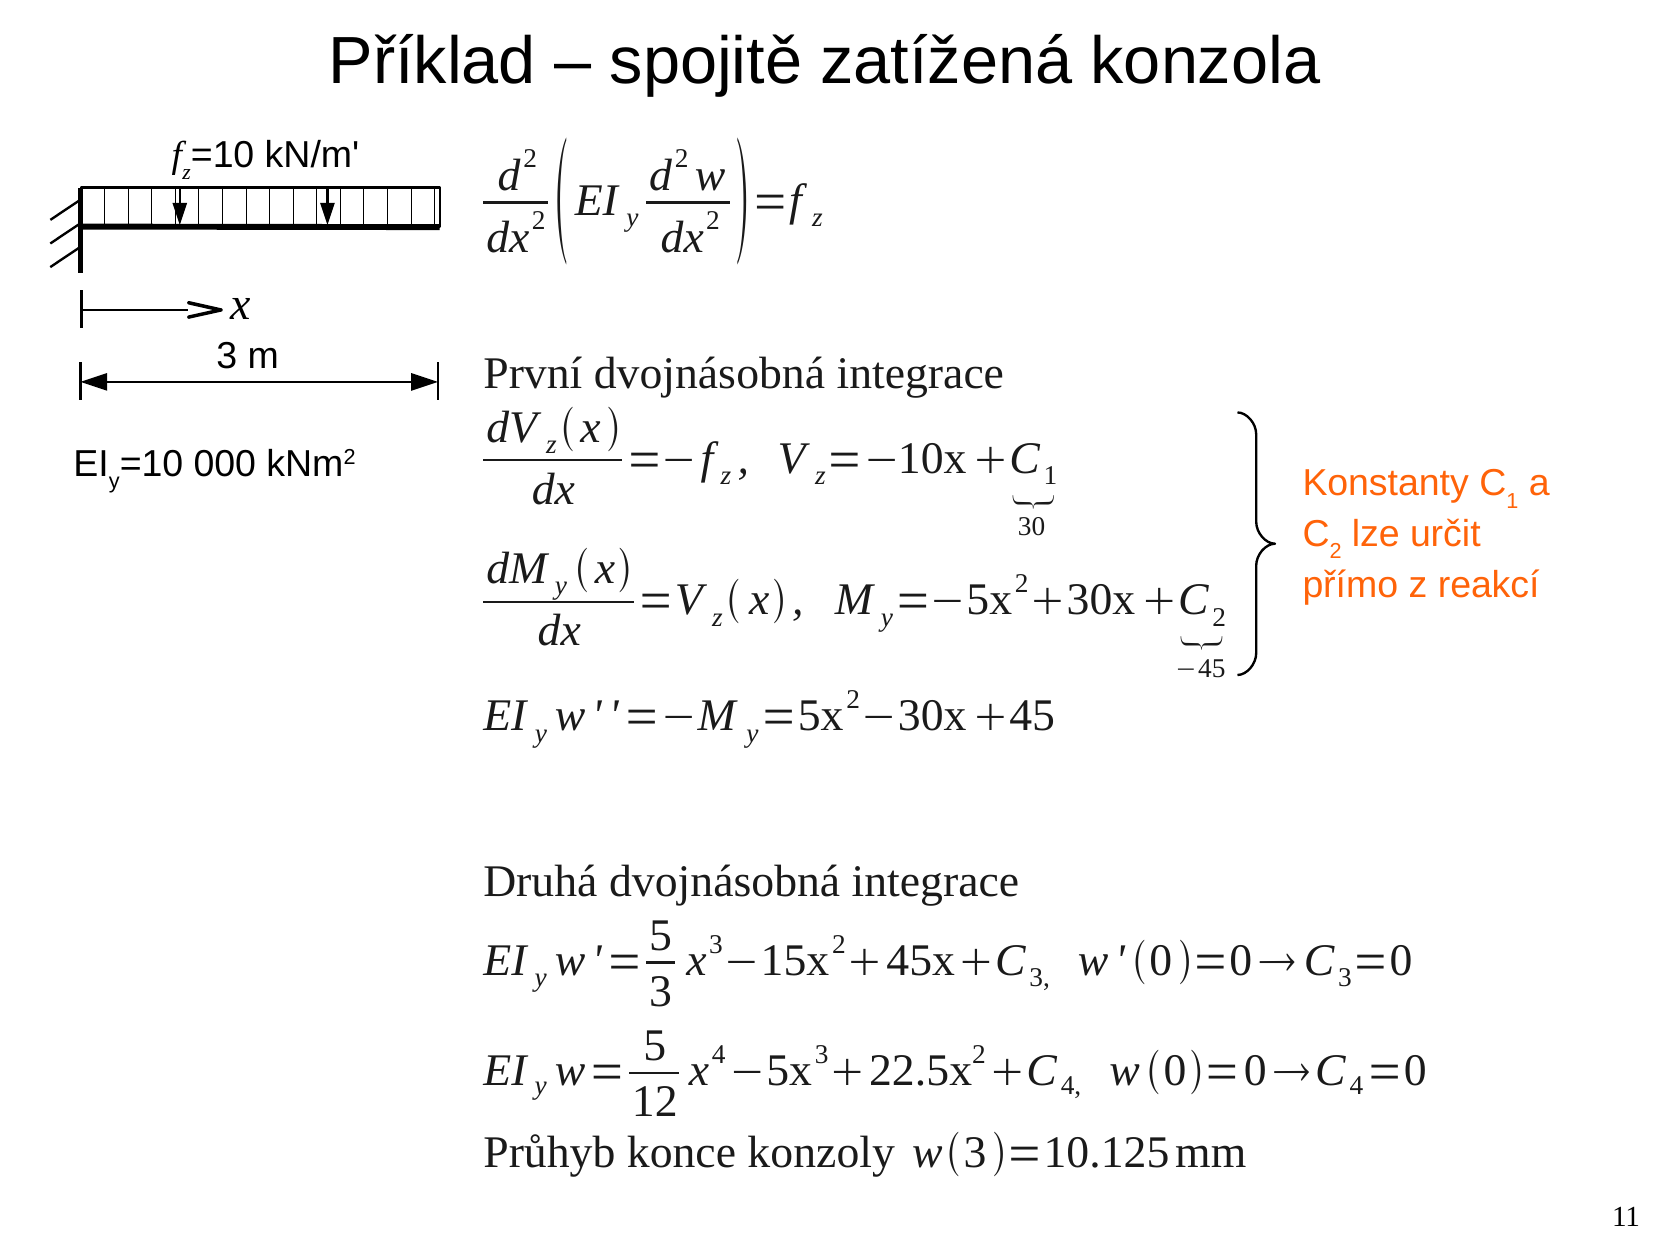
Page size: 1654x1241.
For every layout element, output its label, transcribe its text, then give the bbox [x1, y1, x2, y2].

chart [463, 856, 1439, 1180]
text_box 3 m [201, 326, 294, 388]
chart [463, 349, 1237, 748]
text_box [81, 187, 440, 227]
title Příklad – spojitě zatížená konzola [37, 8, 1613, 113]
chart [463, 136, 834, 269]
text_box Konstanty C1 a C2 lze určit přímo z reakcí [1287, 454, 1588, 625]
text_box x [215, 271, 271, 326]
text_box fz=10 kN/m' [156, 126, 376, 196]
text_box EIy=10 000 kNm2 [58, 435, 397, 505]
